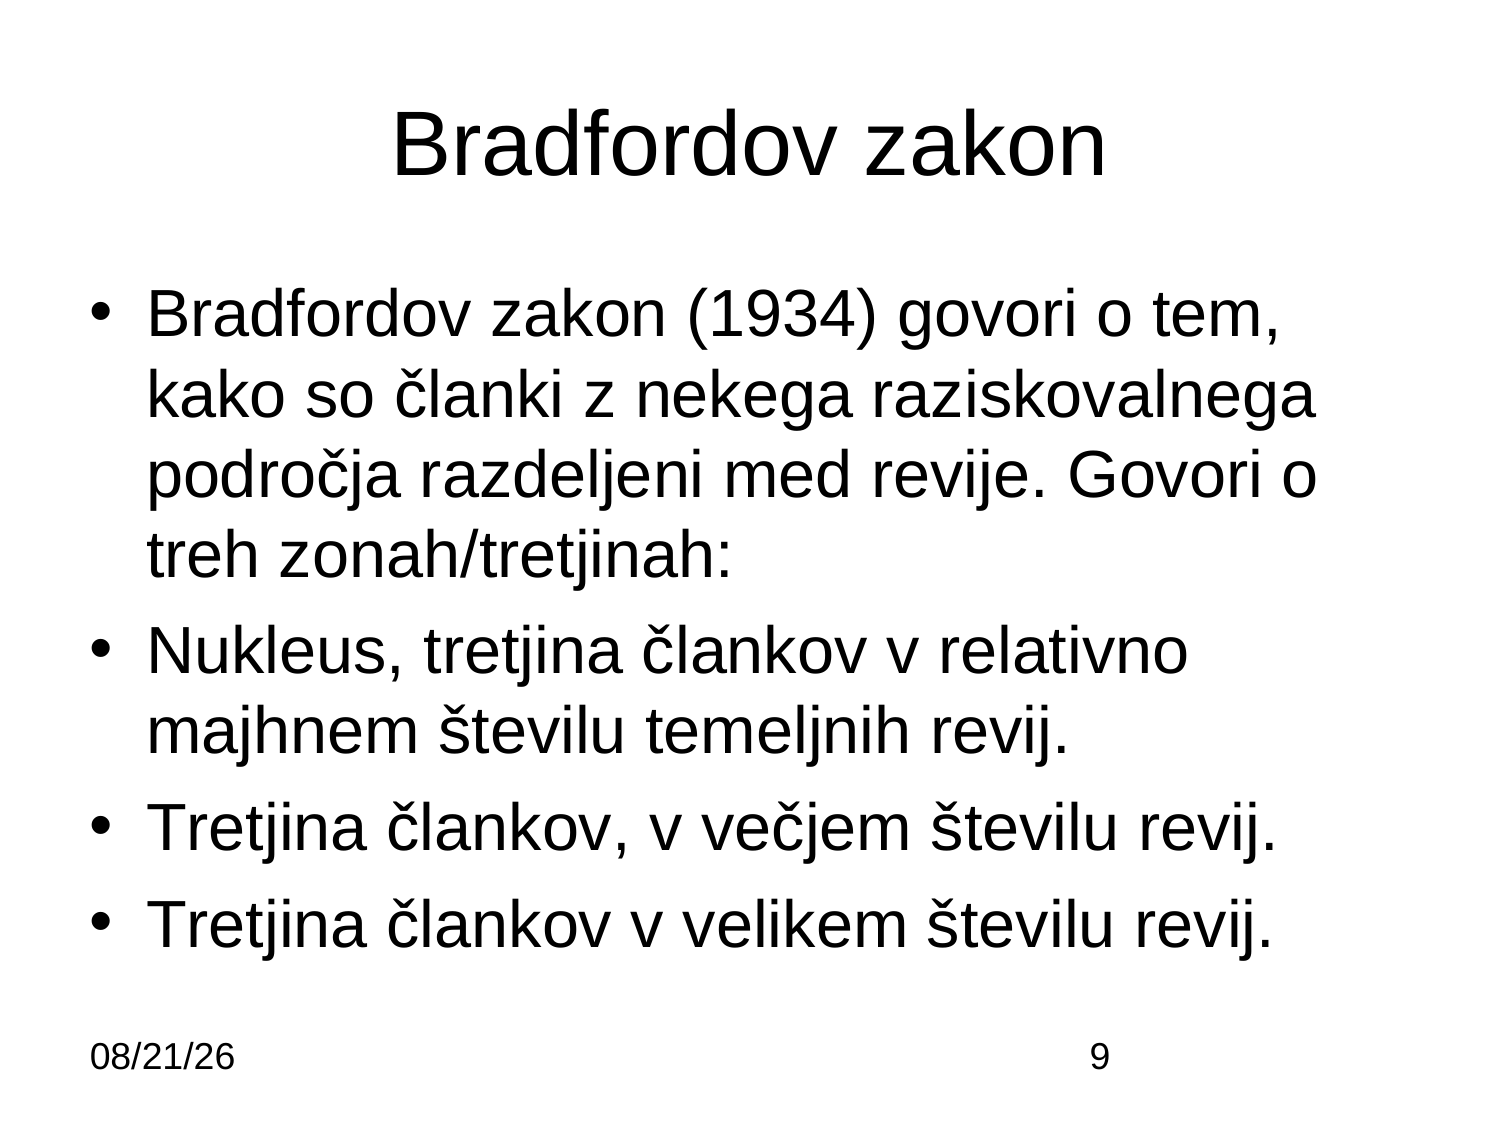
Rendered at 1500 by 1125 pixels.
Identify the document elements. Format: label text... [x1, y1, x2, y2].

list Bradfordov zakon (1934) govori o tem, kako so članki z nekega raziskovalnega področja razdeljeni med revije. Govori o treh zonah/tretjinah: Nukleus, tretjina člankov v relativno majhnem številu temeljnih revij. Tretjina člankov, v večjem številu revij. Tretjina člankov v velikem številu revij. [75, 262, 1426, 1065]
title Bradfordov zakon [75, 45, 1426, 233]
